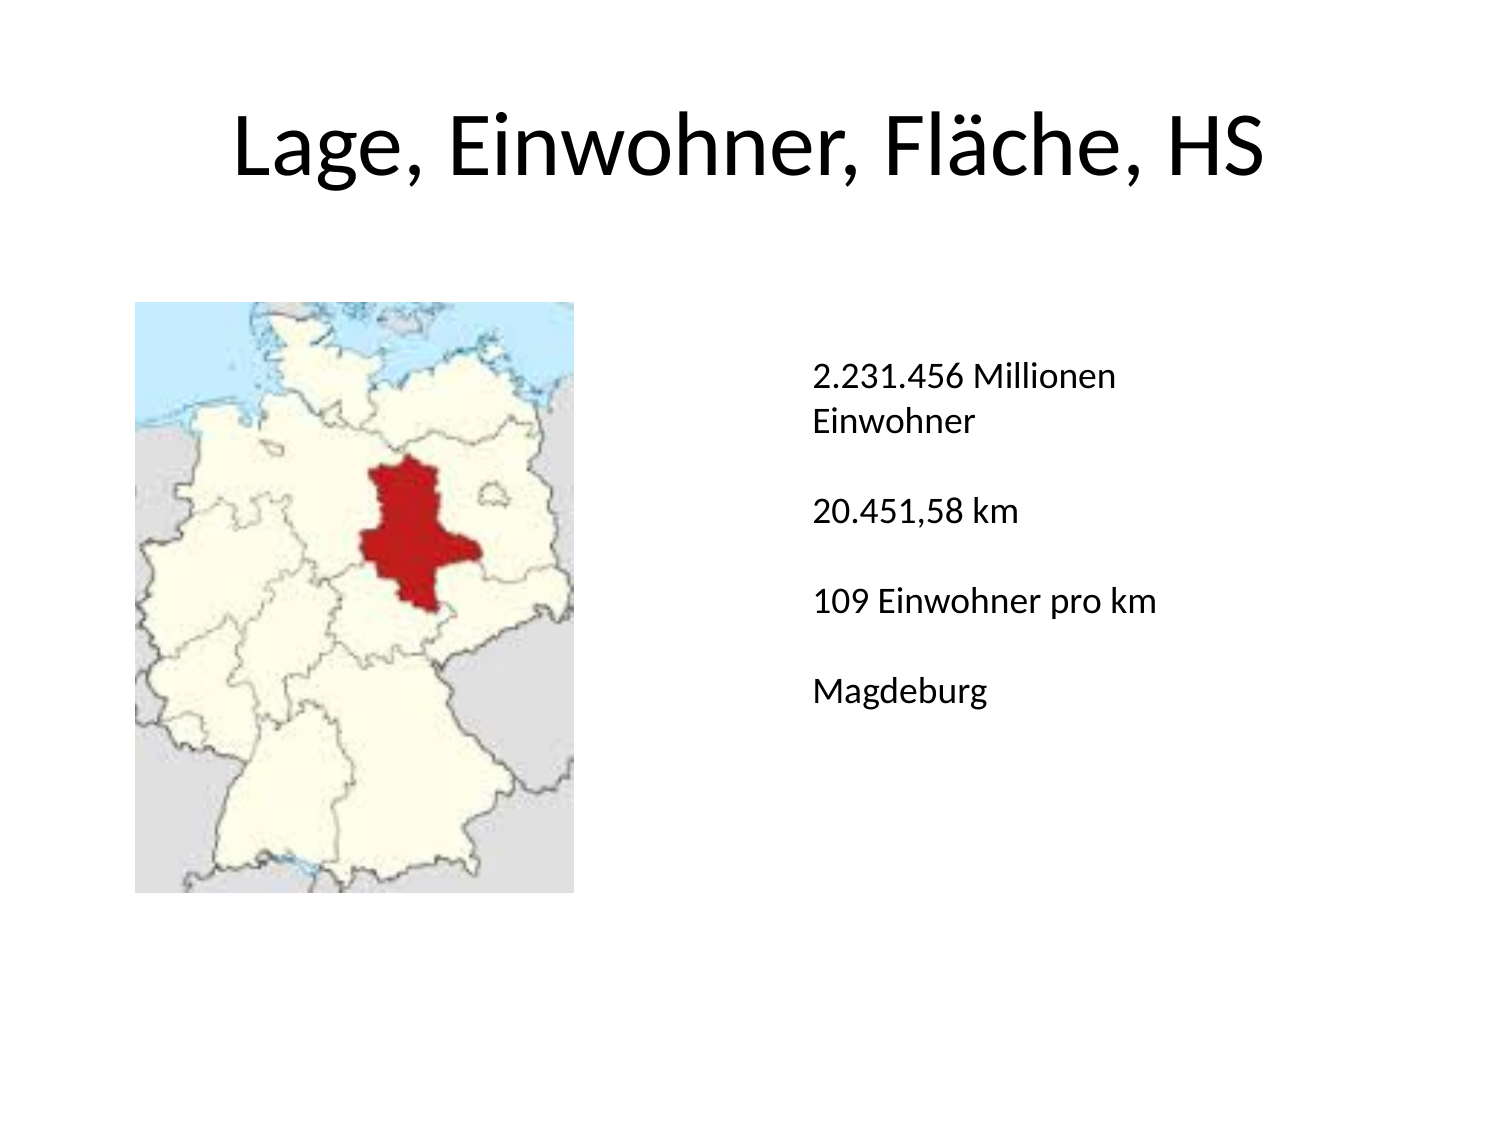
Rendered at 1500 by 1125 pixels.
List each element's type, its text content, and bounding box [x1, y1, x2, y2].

picture [135, 302, 574, 893]
text_box 2.231.456 Millionen Einwohner 20.451,58 km 109 Einwohner pro km Magdeburg [797, 343, 1176, 768]
title Lage, Einwohner, Fläche, HS [75, 45, 1426, 233]
